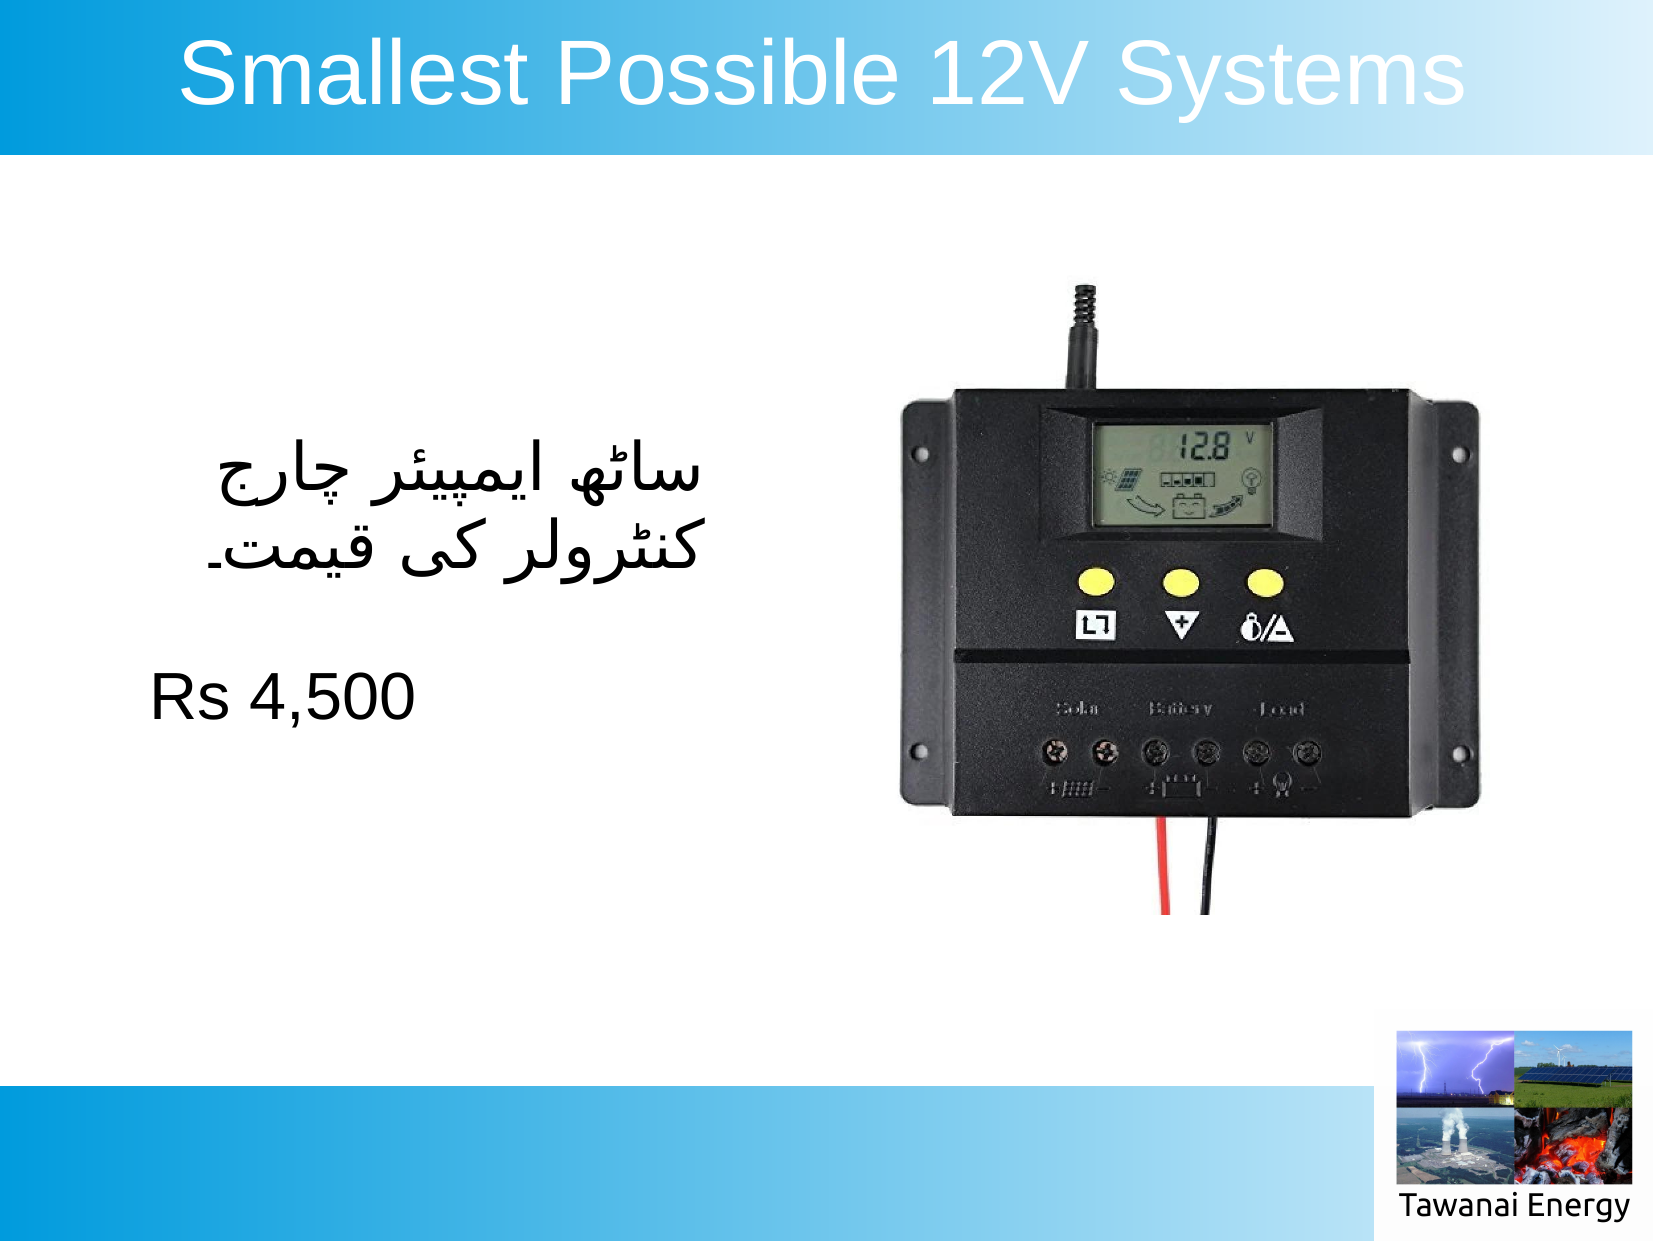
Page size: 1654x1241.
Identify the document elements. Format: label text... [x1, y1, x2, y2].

picture [855, 254, 1516, 916]
text_box ساٹھ ایمپیئر چارج کنٹرولر کی قیمت۔ Rs 4,500 [135, 421, 721, 742]
picture [1374, 1009, 1654, 1241]
title Smallest Possible 12V Systems [79, 20, 1568, 126]
